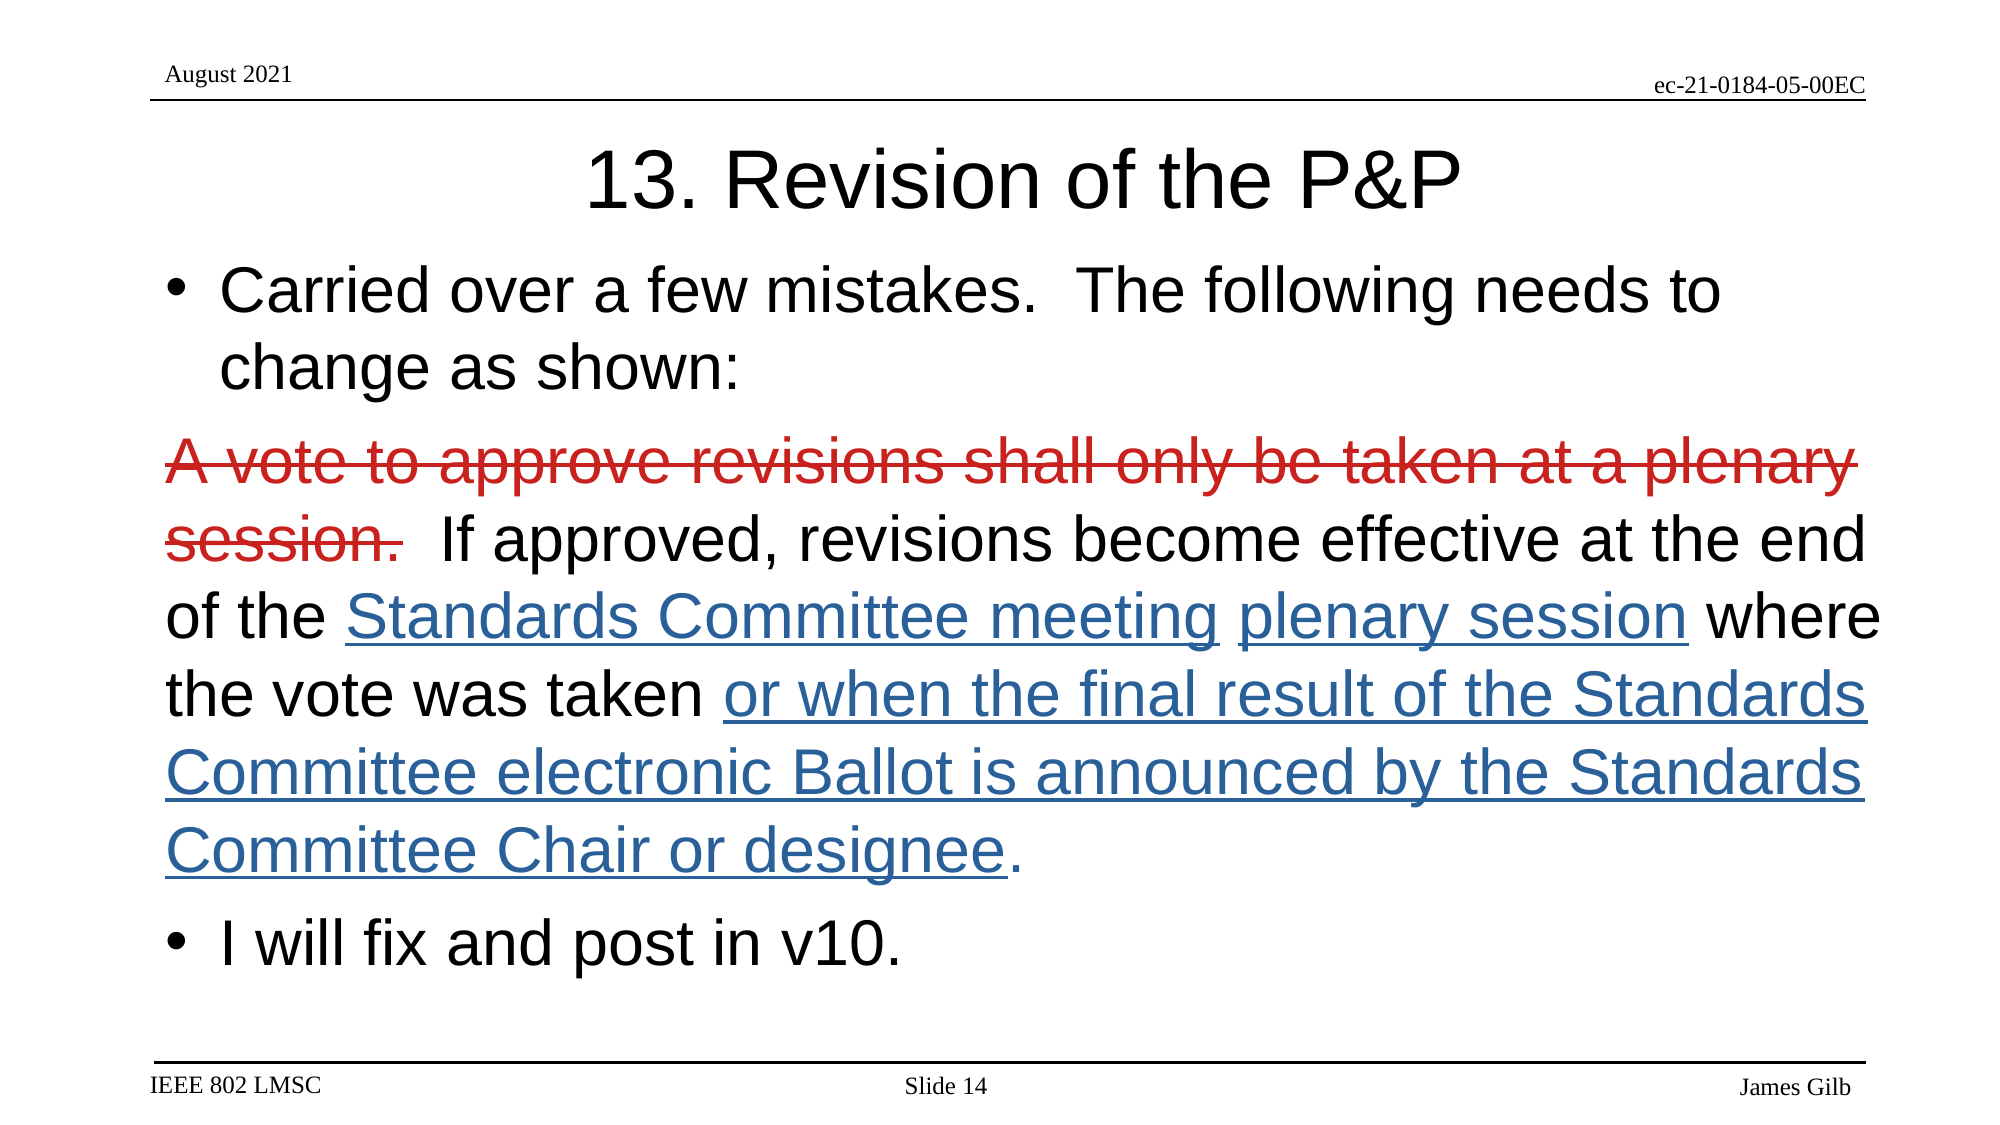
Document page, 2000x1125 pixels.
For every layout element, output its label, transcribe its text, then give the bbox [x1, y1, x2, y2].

list Carried over a few mistakes. The following needs to change as shown: A vote to approve revisions shall only be taken at a plenary session. If approved, revisions become effective at the end of the Standards Committee meeting plenary session where the vote was taken or when the final result of the Standards Committee electronic Ballot is announced by the Standards Committee Chair or designee. I will fix and post in v10. [150, 239, 1900, 1051]
title 13. Revision of the P&P [149, 112, 1900, 238]
